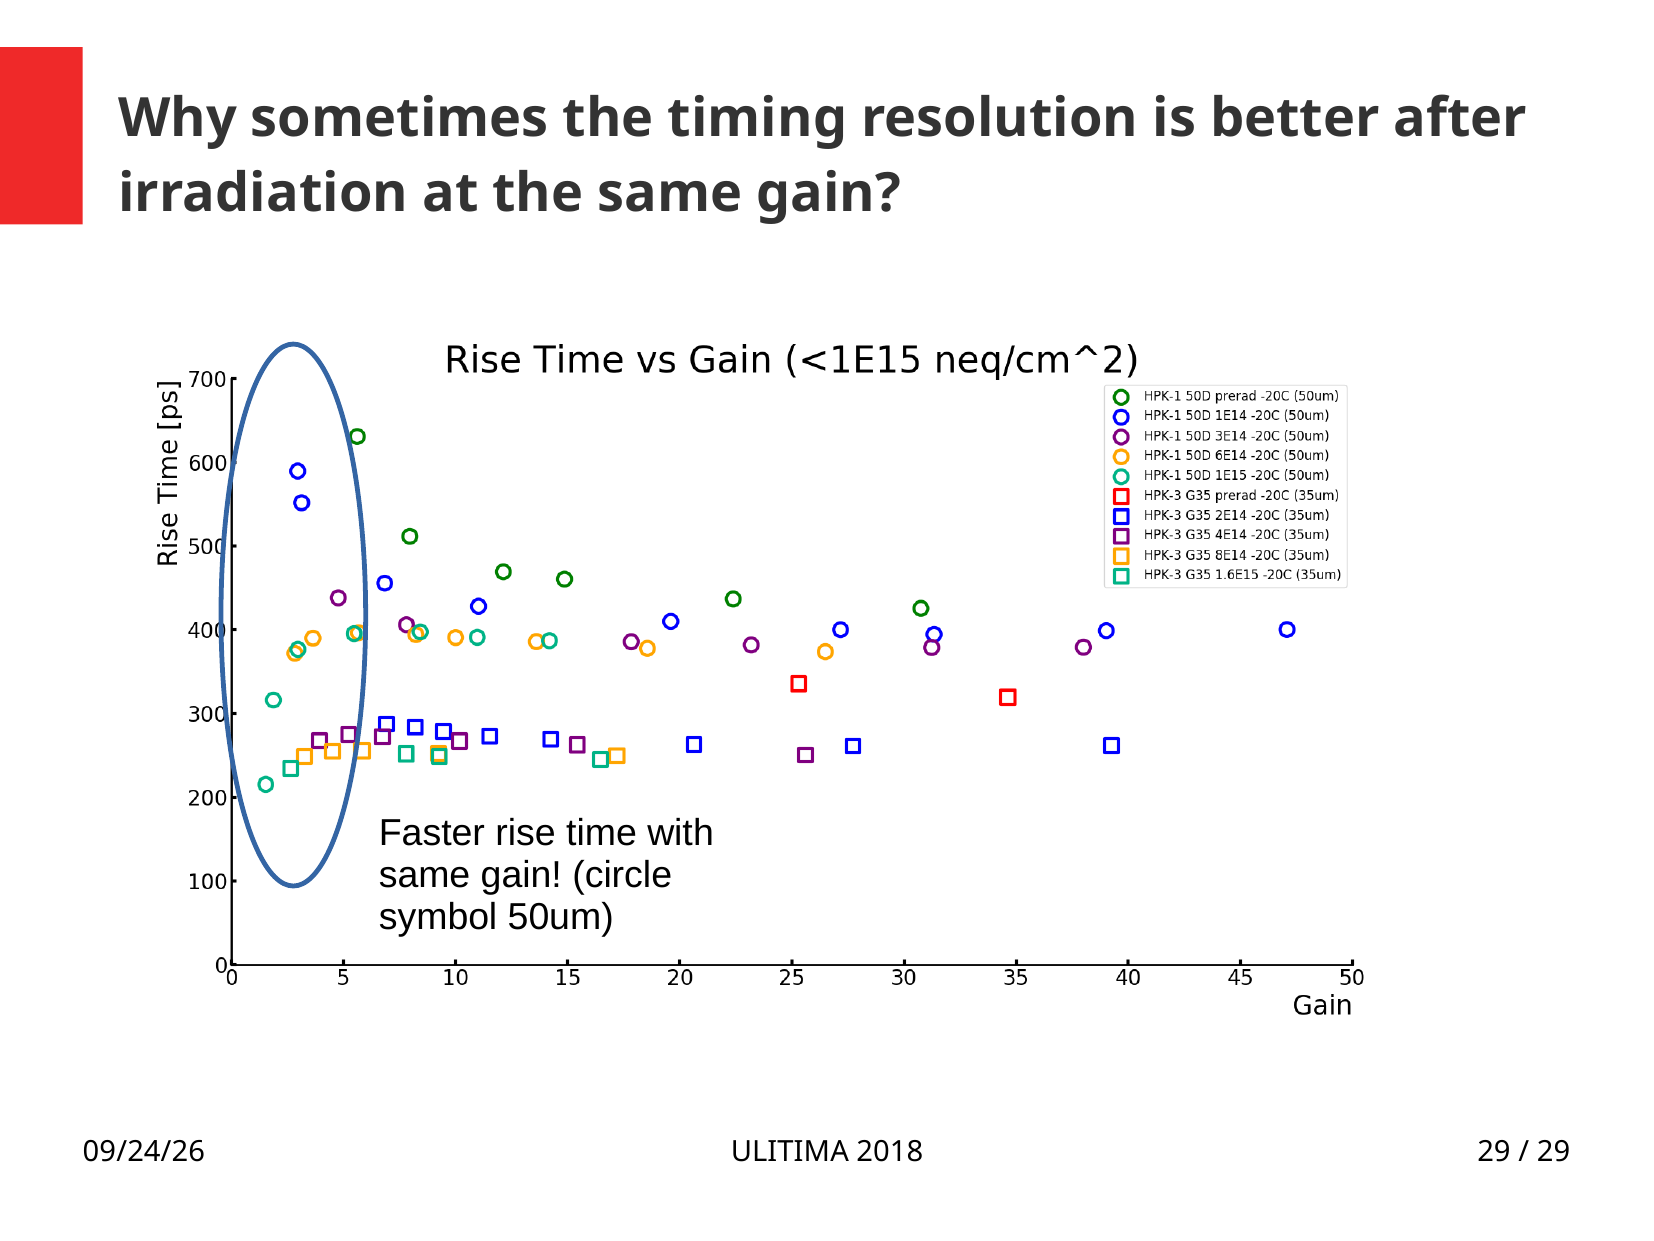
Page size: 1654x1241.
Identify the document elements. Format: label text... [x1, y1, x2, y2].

text_box Faster rise time with same gain! (circle symbol 50um) [364, 804, 773, 988]
picture [50, 287, 1497, 1048]
title Why sometimes the timing resolution is better after irradiation at the same gain? [118, 49, 1571, 257]
